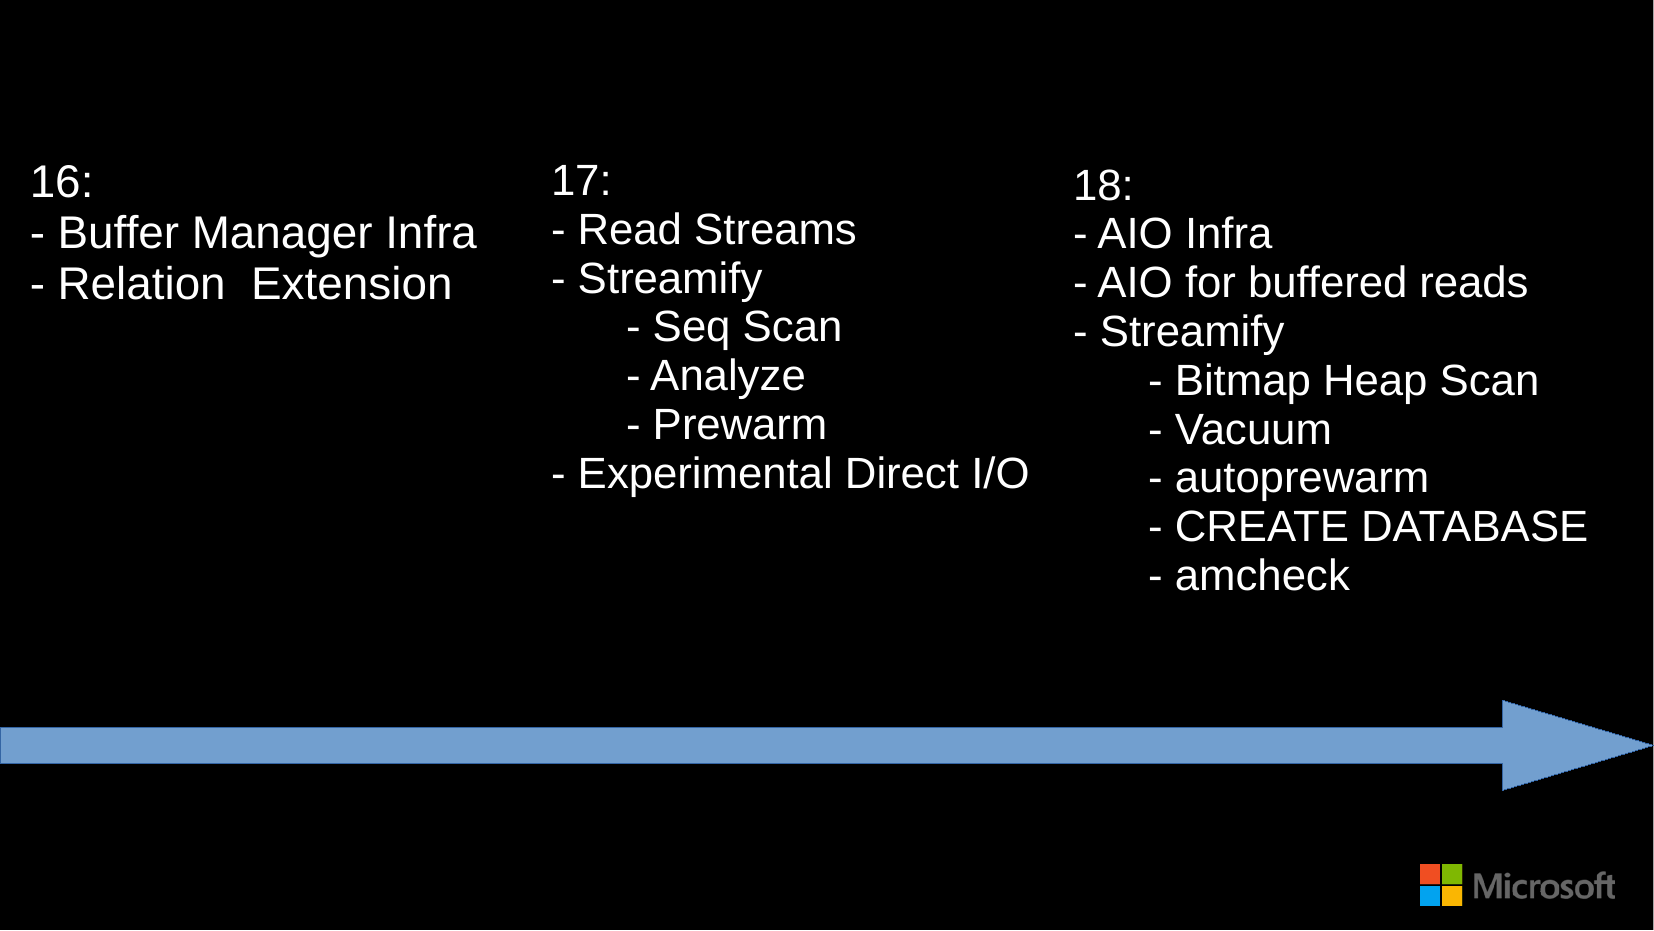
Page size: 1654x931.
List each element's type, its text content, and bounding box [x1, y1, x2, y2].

text_box 16: - Buffer Manager Infra - Relation Extension [15, 148, 496, 471]
picture [1420, 864, 1615, 906]
text_box [0, 700, 1654, 791]
text_box 18: - AIO Infra - AIO for buffered reads - Streamify - Bitmap Heap Scan - Vacuum - autoprewarm - CREATE DATABASE - amcheck [1058, 153, 1636, 698]
text_box 17: - Read Streams - Streamify - Seq Scan - Analyze - Prewarm - Experimental Direct I/O [536, 148, 1059, 596]
